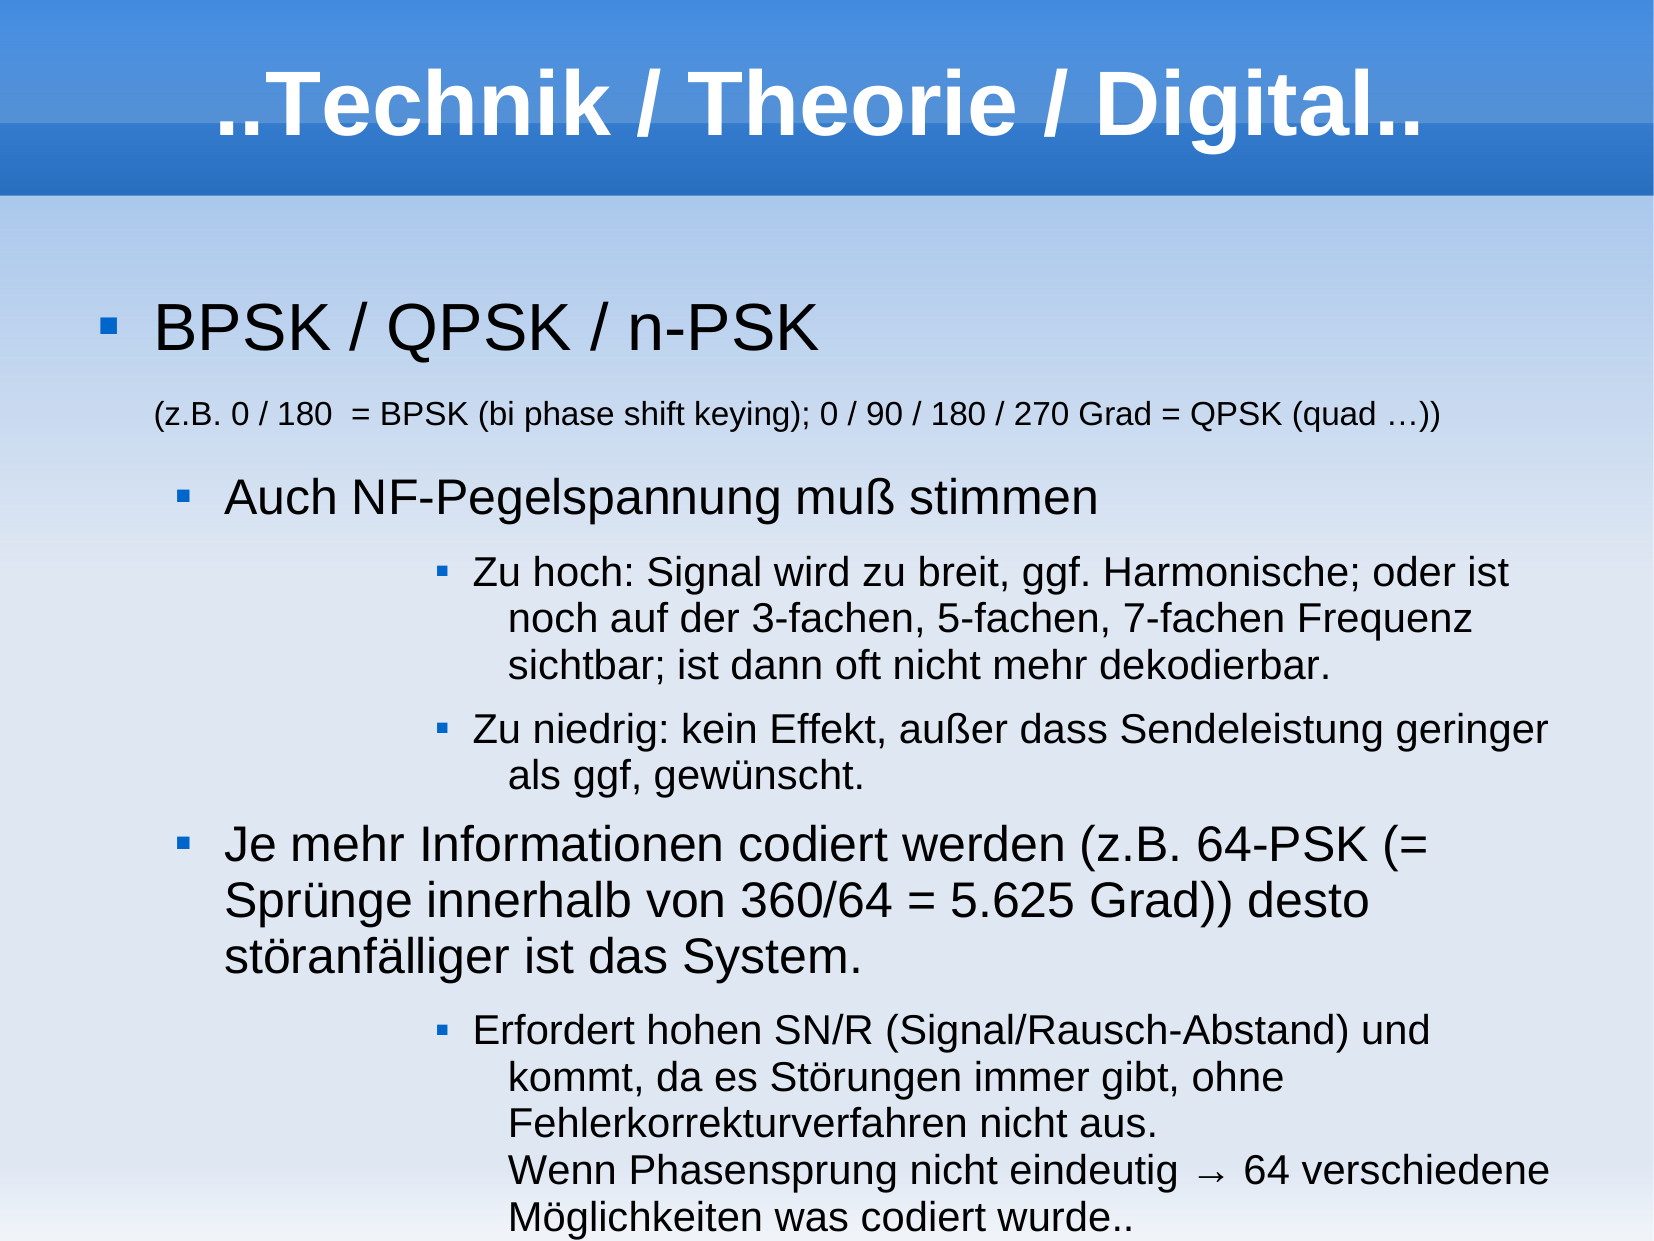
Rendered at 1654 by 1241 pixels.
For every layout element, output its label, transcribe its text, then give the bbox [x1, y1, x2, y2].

title ..Technik / Theorie / Digital.. [76, 7, 1565, 200]
picture [0, 0, 1654, 1241]
list BPSK / QPSK / n-PSK (z.B. 0 / 180 = BPSK (bi phase shift keying); 0 / 90 / 180 / 270 Grad = QPSK (quad …)) Auch NF-Pegelspannung muß stimmen Zu hoch: Signal wird zu breit, ggf. Harmonische; oder ist noch auf der 3-fachen, 5-fachen, 7-fachen Frequenz sichtbar; ist dann oft nicht mehr dekodierbar. Zu niedrig: kein Effekt, außer dass Sendeleistung geringer als ggf, gewünscht. Je mehr Informationen codiert werden (z.B. 64-PSK (= Sprünge innerhalb von 360/64 = 5.625 Grad)) desto störanfälliger ist das System. Erfordert hohen SN/R (Signal/Rausch-Abstand) und kommt, da es Störungen immer gibt, ohne Fehlerkorrekturverfahren nicht aus. Wenn Phasensprung nicht eindeutig → 64 verschiedene Möglichkeiten was codiert wurde.. [82, 290, 1571, 1241]
